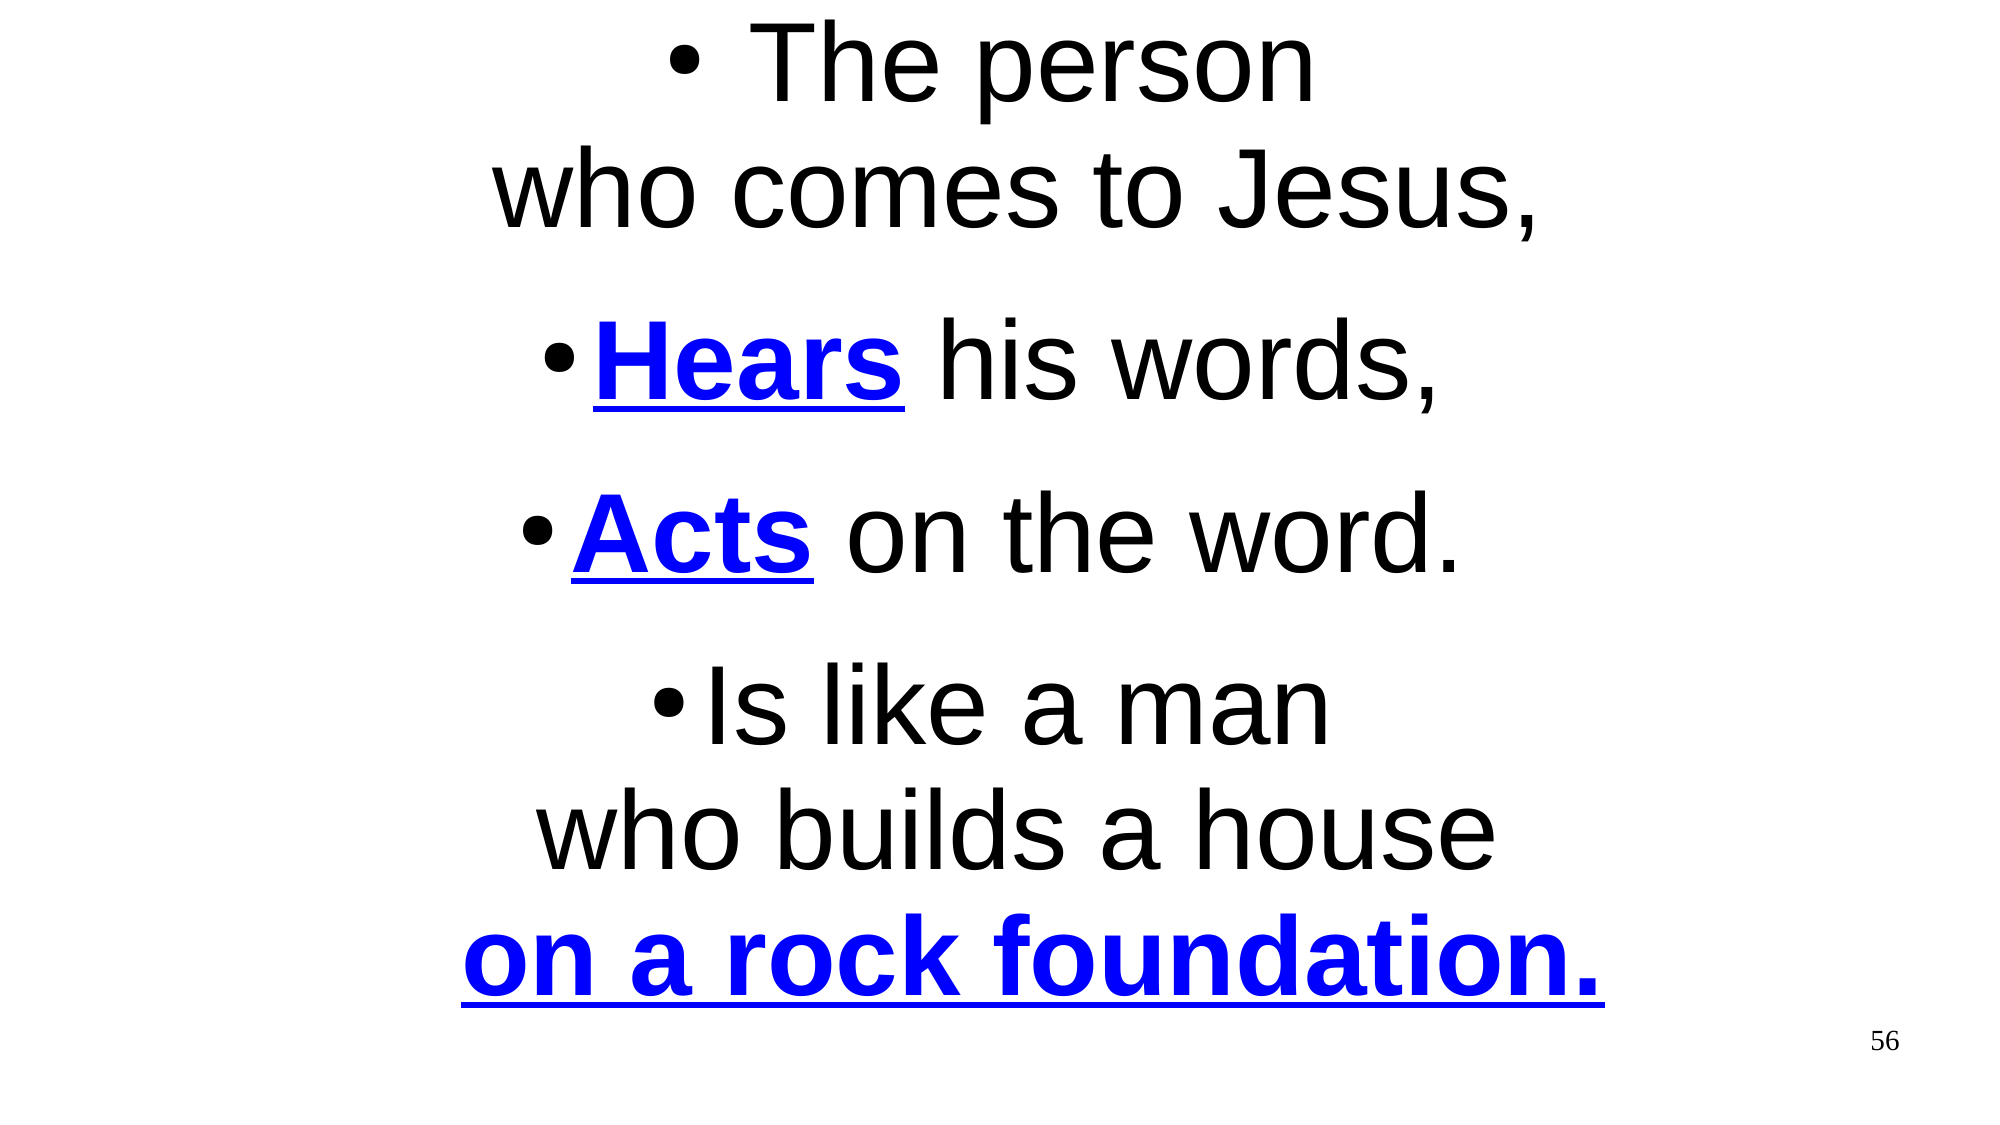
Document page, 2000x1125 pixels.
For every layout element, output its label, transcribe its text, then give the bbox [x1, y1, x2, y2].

list The person who comes to Jesus, Hears his words, Acts on the word. Is like a man who builds a house on a rock foundation. [0, 0, 1996, 1123]
